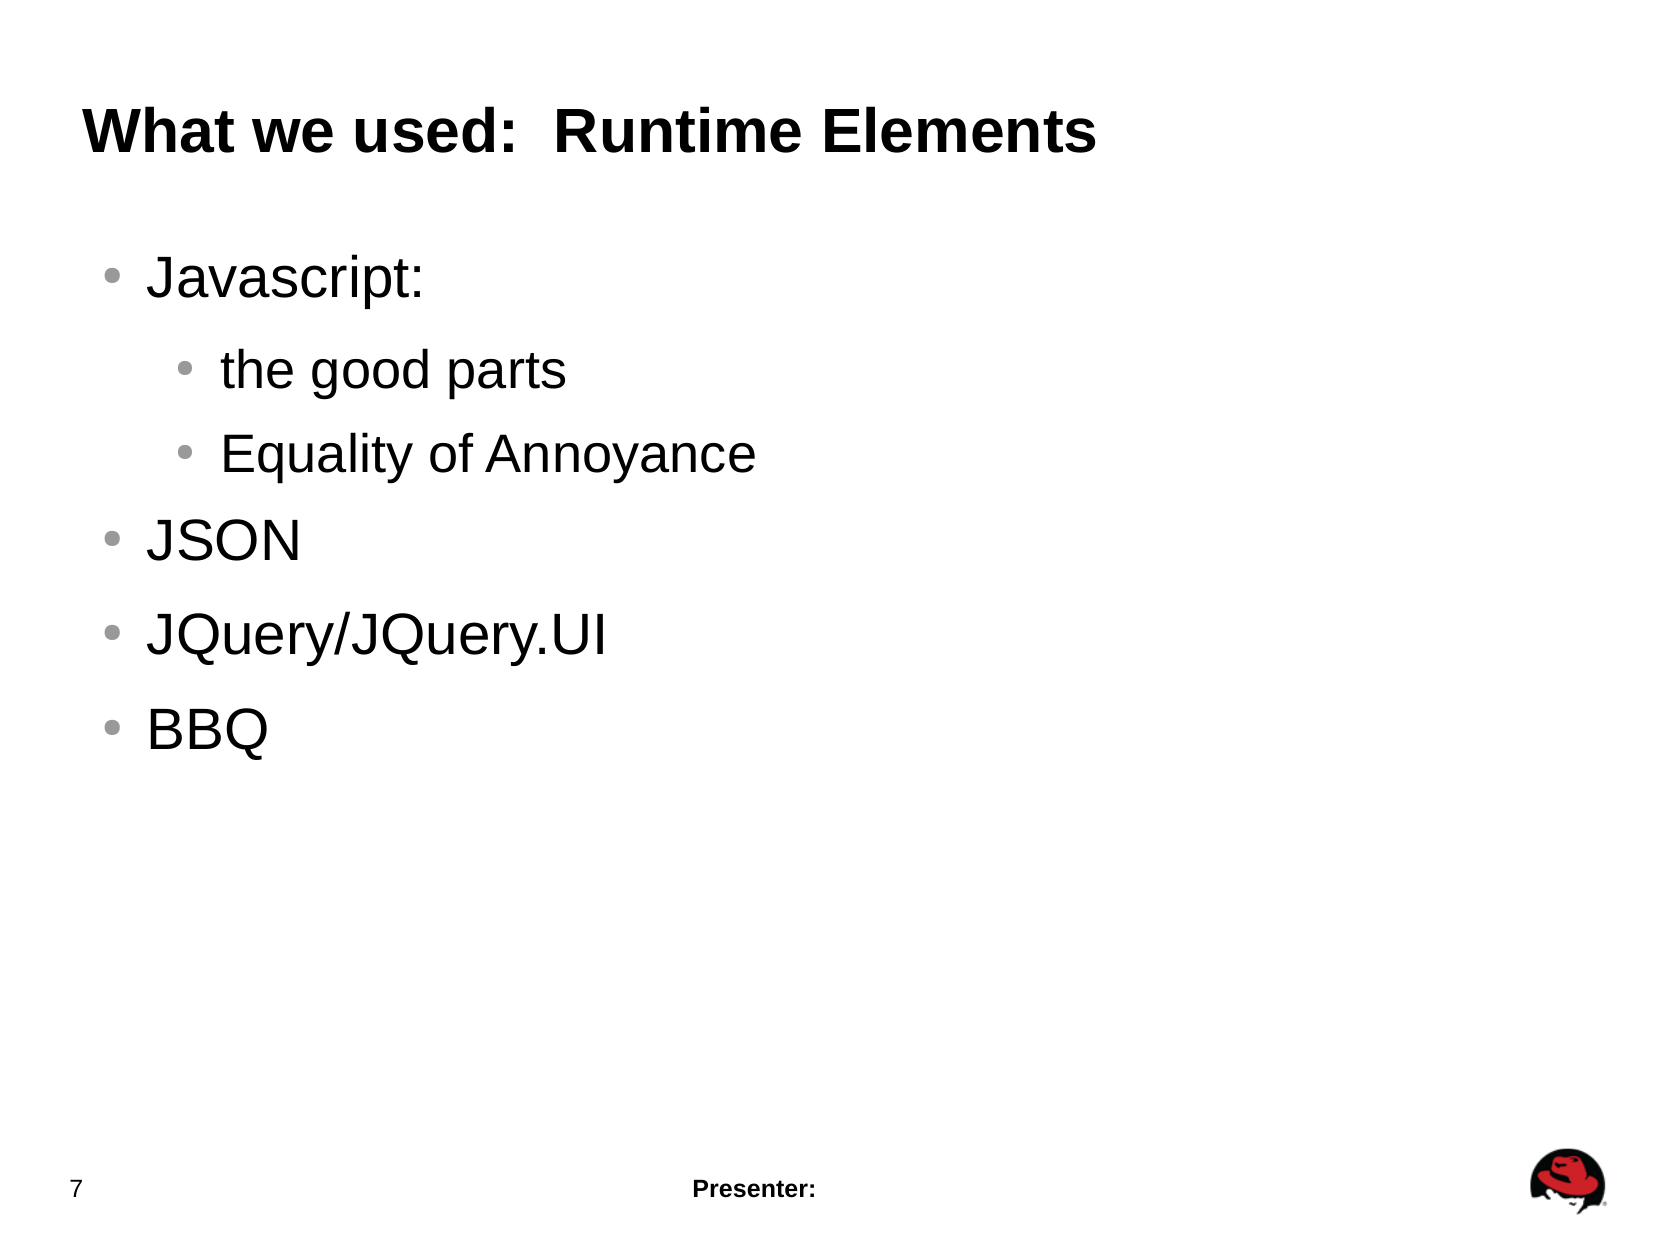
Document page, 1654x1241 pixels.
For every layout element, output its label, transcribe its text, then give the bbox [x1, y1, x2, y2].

list Javascript: the good parts Equality of Annoyance JSON JQuery/JQuery.UI BBQ [86, 244, 1576, 1039]
picture [1529, 1146, 1613, 1224]
title What we used: Runtime Elements [82, 37, 1571, 226]
